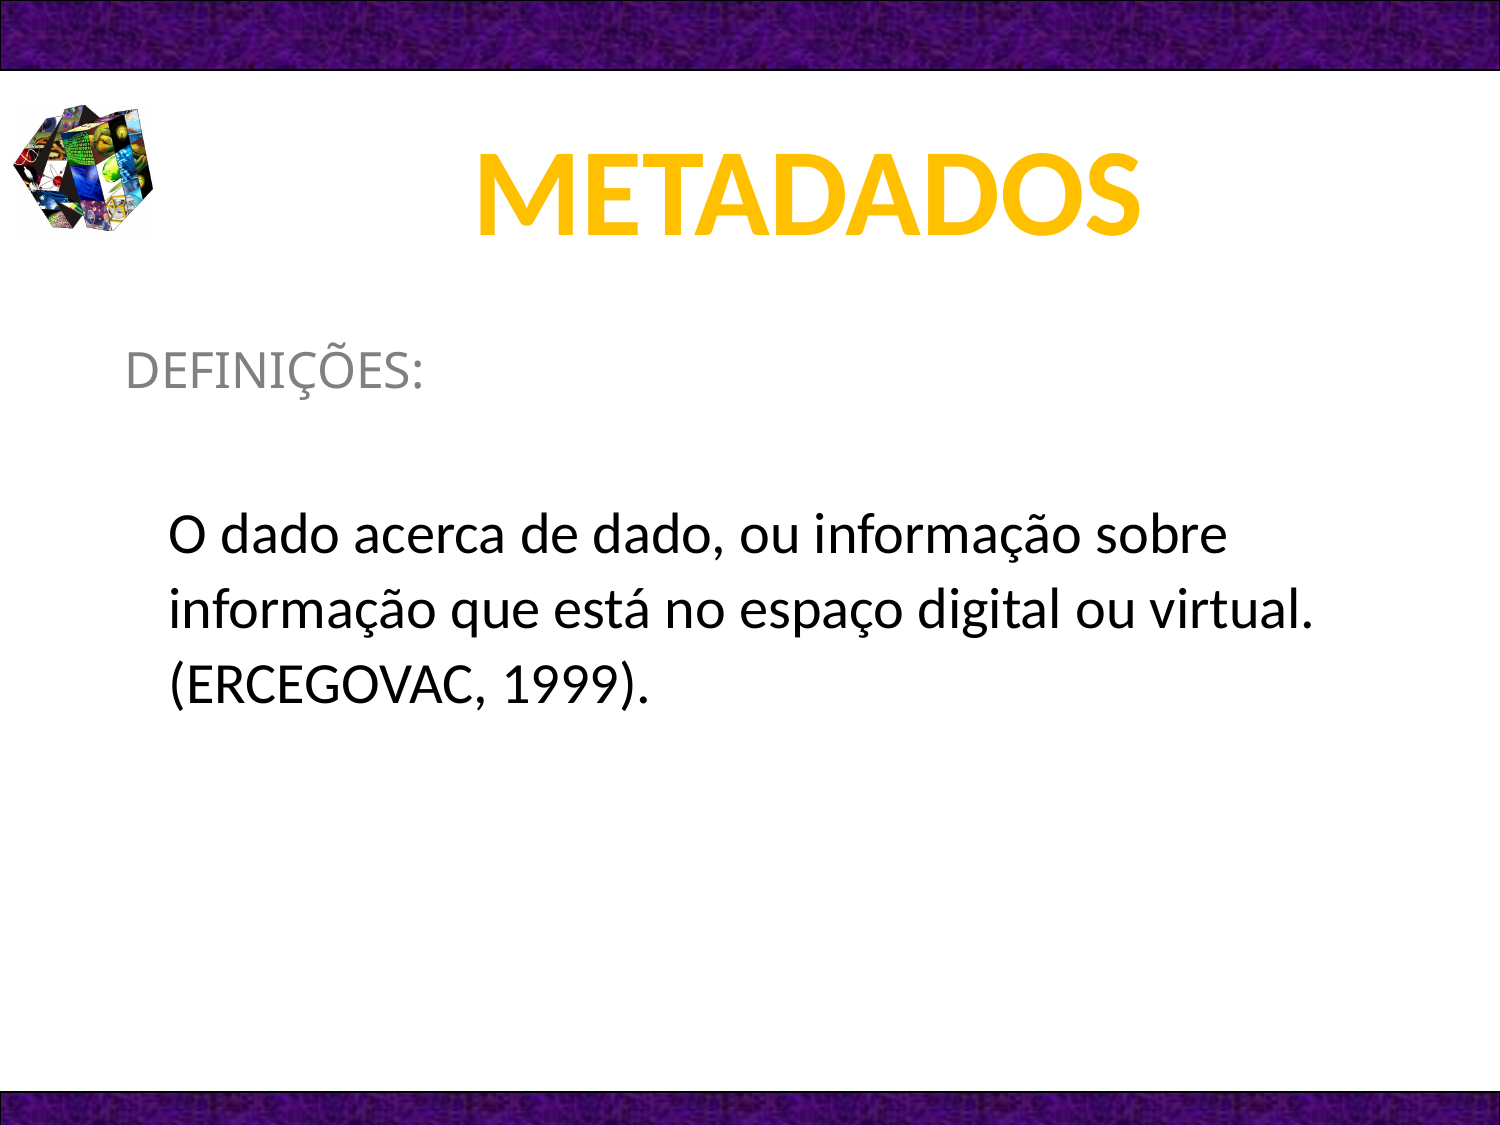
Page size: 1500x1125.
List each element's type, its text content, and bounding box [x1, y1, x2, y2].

text_box O dado acerca de dado, ou informação sobre informação que está no espaço digital ou virtual. (ERCEGOVAC, 1999). [154, 483, 1365, 723]
picture [13, 105, 154, 240]
text_box [0, 1091, 1500, 1125]
text_box DEFINIÇÕES: [83, 331, 1489, 406]
text_box METADADOS [157, 92, 1459, 269]
text_box [0, 0, 1500, 71]
